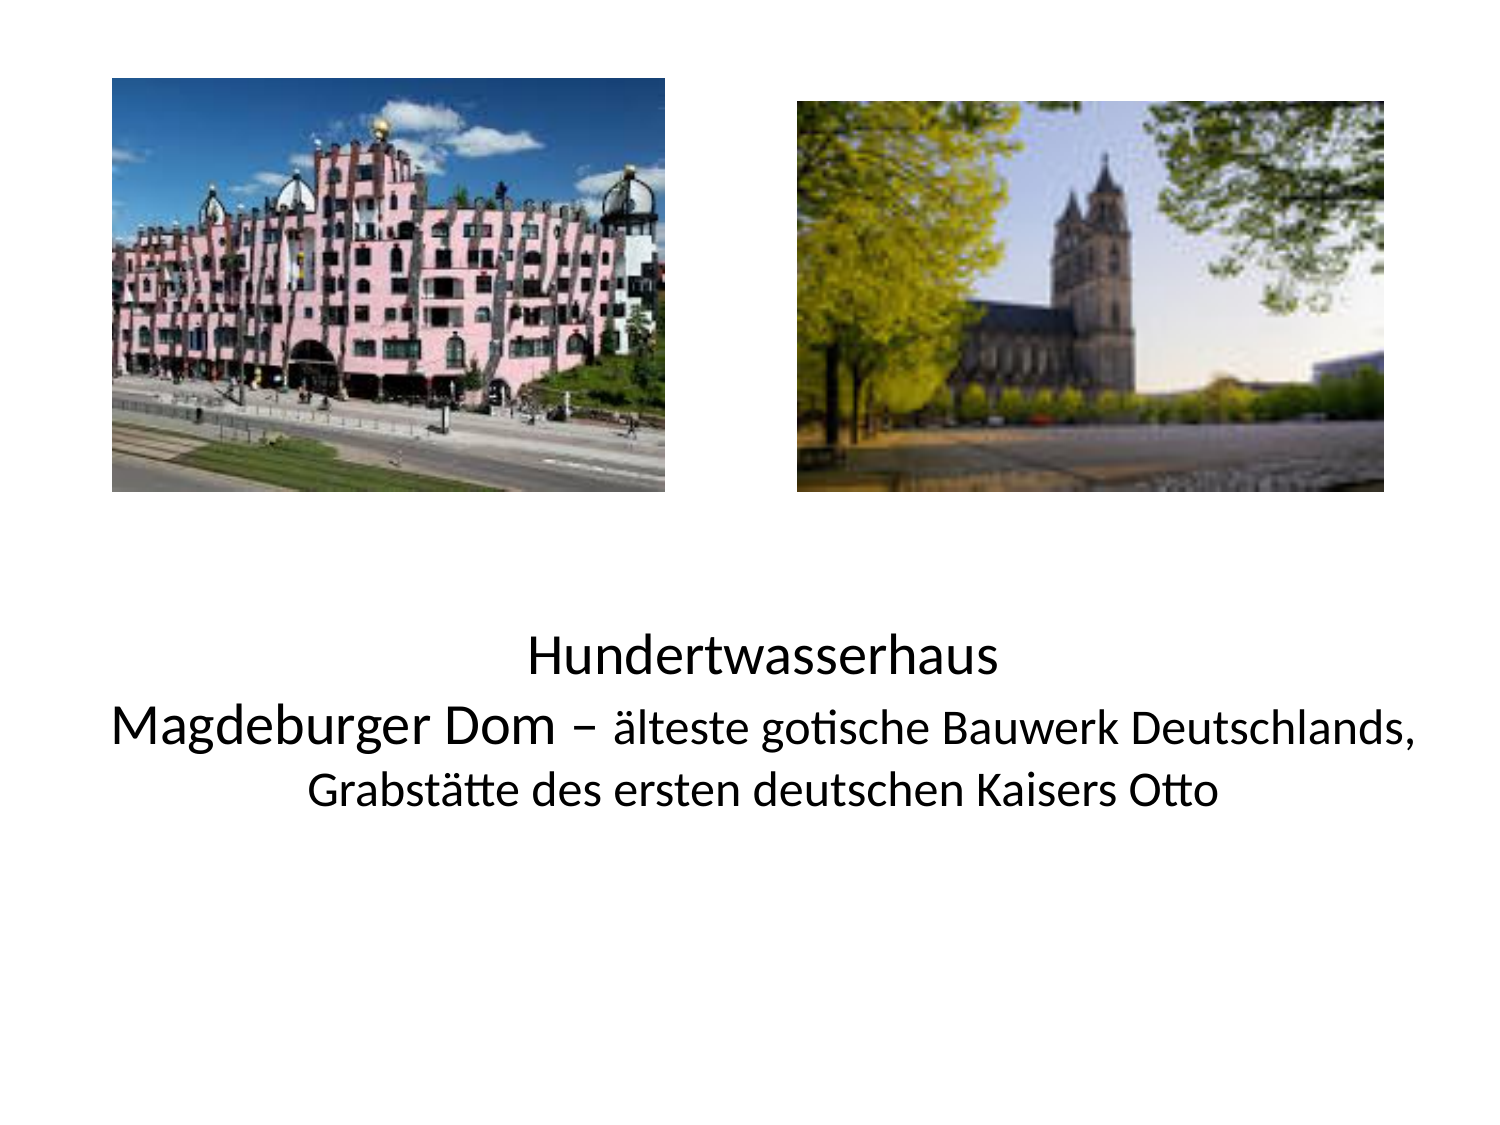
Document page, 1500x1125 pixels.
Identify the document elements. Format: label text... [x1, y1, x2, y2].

title Hundertwasserhaus Magdeburger Dom – älteste gotische Bauwerk Deutschlands, Grabstätte des ersten deutschen Kaisers Otto [88, 538, 1439, 894]
picture [112, 78, 665, 492]
picture [797, 101, 1384, 492]
